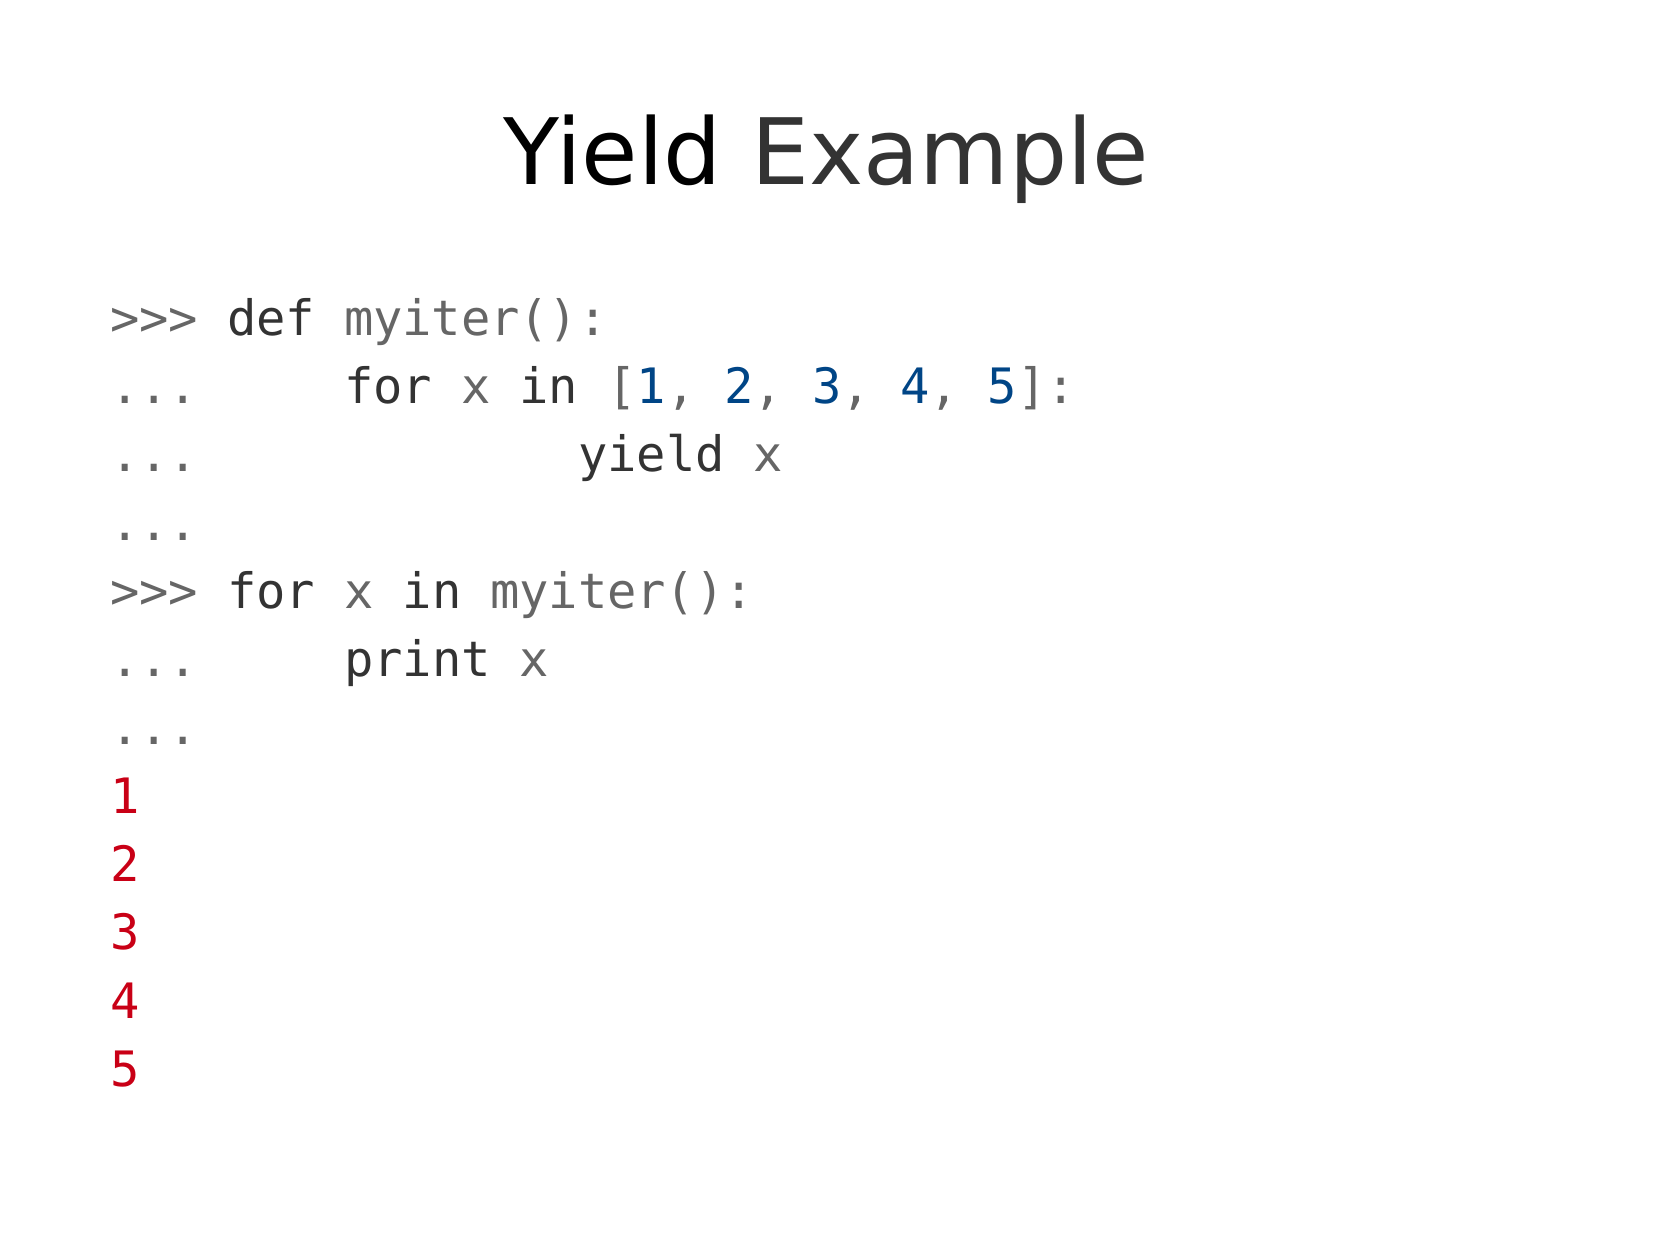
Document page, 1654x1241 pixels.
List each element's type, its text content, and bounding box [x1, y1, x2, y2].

title Yield Example [82, 56, 1571, 250]
list >>> def myiter(): ... for x in [1, 2, 3, 4, 5]: ... yield x ... >>> for x in myiter(): ... print x ... 1 2 3 4 5 [82, 290, 1571, 1109]
